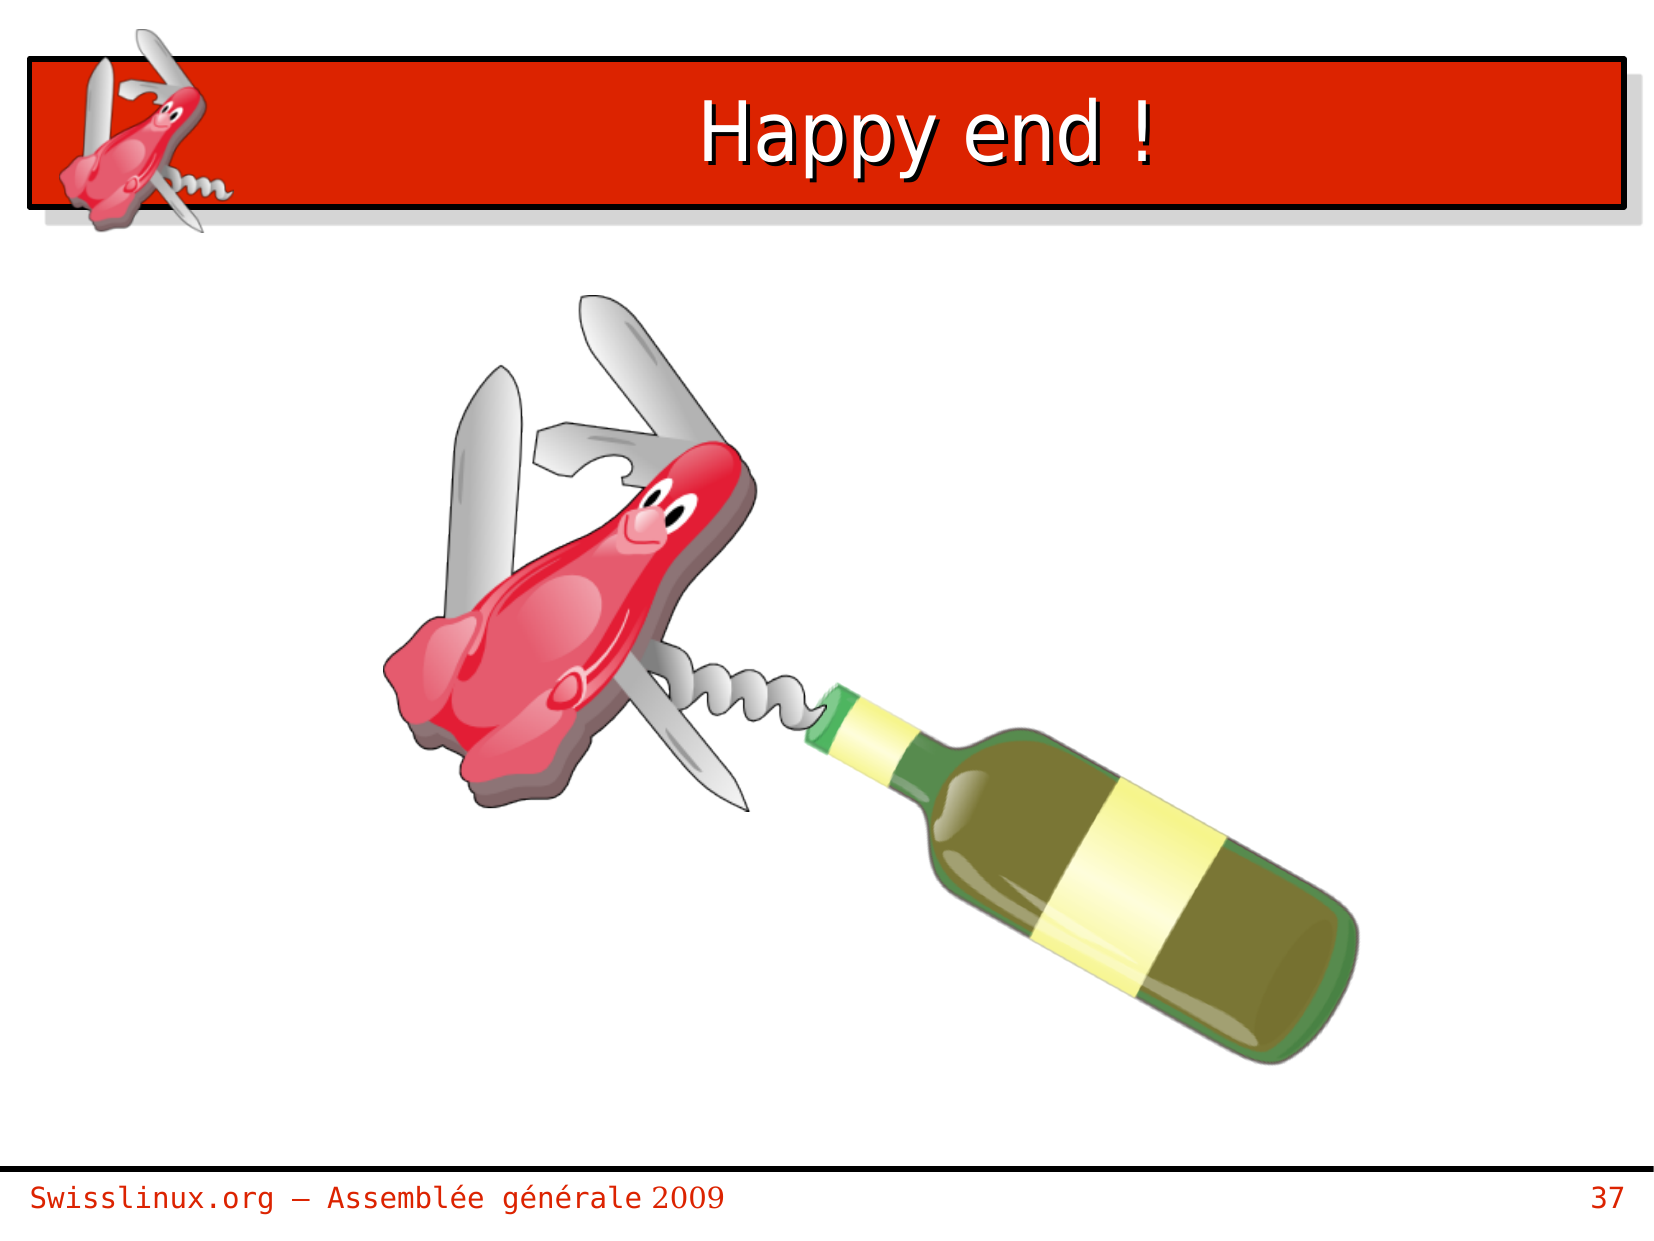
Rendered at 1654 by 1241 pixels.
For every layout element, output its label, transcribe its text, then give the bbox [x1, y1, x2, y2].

picture [383, 295, 1388, 1093]
title Happy end ! [259, 84, 1595, 182]
picture [59, 29, 234, 233]
